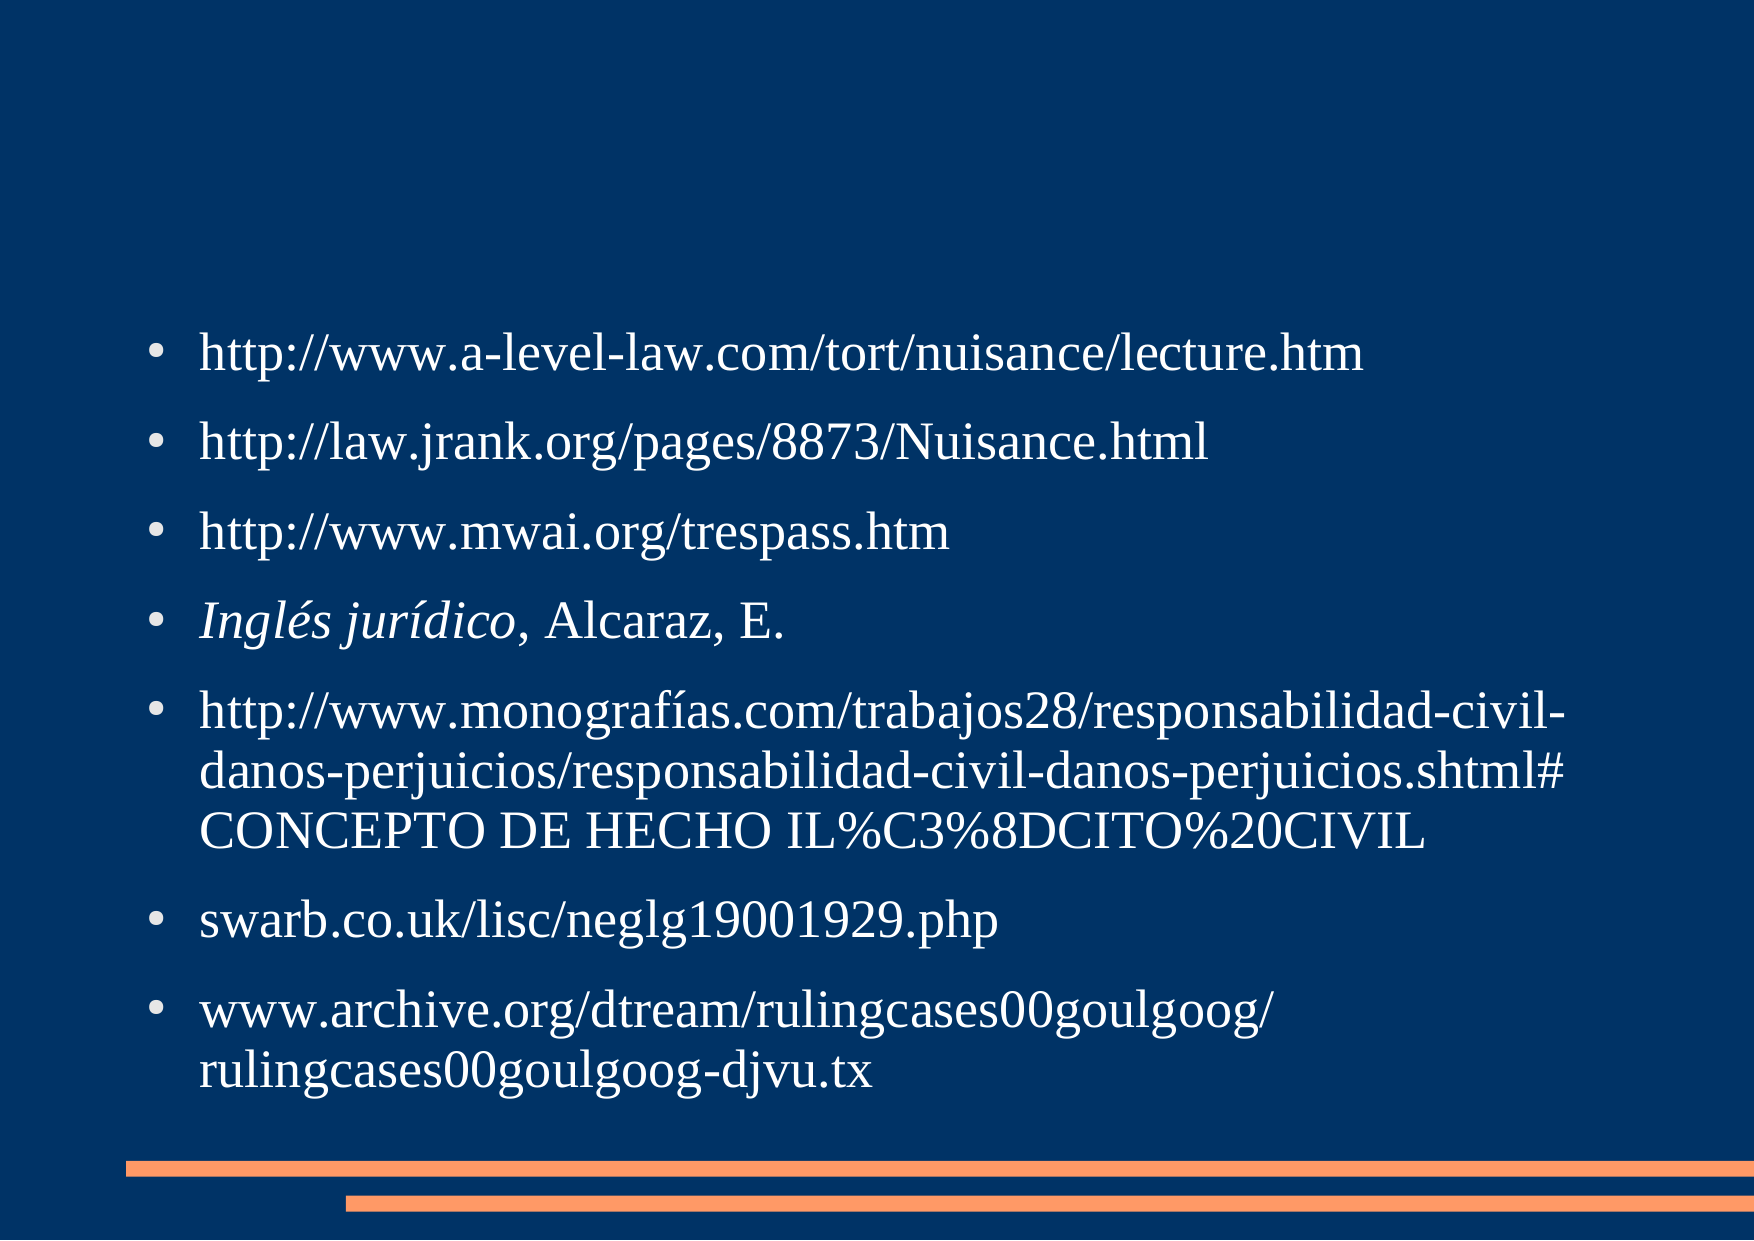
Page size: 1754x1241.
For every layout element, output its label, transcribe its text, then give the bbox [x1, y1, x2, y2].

list http://www.a-level-law.com/tort/nuisance/lecture.htm http://law.jrank.org/pages/8873/Nuisance.html http://www.mwai.org/trespass.htm Inglés jurídico, Alcaraz, E. http://www.monografías.com/trabajos28/responsabilidad-civil-danos-perjuicios/responsabilidad-civil-danos-perjuicios.shtml# CONCEPTO DE HECHO IL%C3%8DCITO%20CIVIL swarb.co.uk/lisc/neglg19001929.php www.archive.org/dtream/rulingcases00goulgoog/rulingcases00goulgoog-djvu.tx [128, 322, 1656, 1213]
